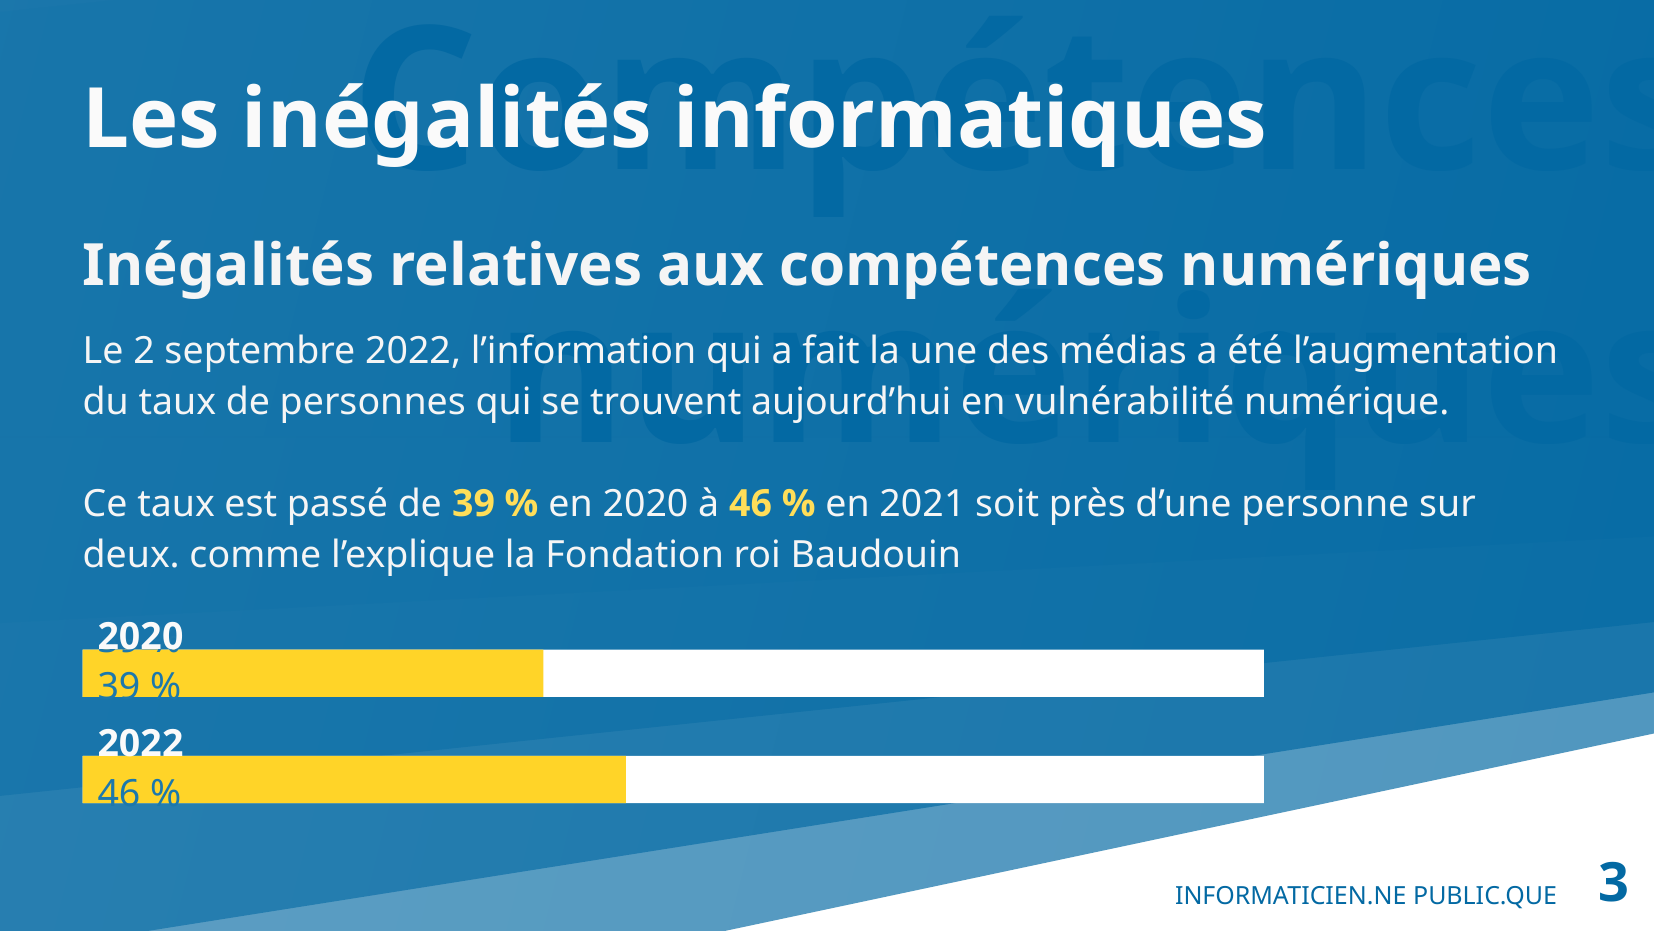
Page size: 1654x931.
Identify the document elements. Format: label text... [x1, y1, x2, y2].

text_box 46 % [82, 768, 532, 815]
title Compétences numériques [212, 0, 1654, 469]
text_box 2022 [82, 708, 532, 768]
title Les inégalités informatiques [82, 0, 1571, 217]
text_box 39 % [82, 662, 532, 708]
text_box 2020 [82, 602, 532, 662]
text_box [532, 755, 1264, 804]
text_box [532, 649, 1264, 697]
text_box Le 2 septembre 2022, l’information qui a fait la une des médias a été l’augmentation du taux de personnes qui se trouvent aujourd’hui en vulnérabilité numérique. Ce taux est passé de 39 % en 2020 à 46 % en 2021 soit près d’une personne sur deux. comme l’explique la Fondation roi Baudouin [82, 335, 1571, 567]
subtitle Inégalités relatives aux compétences numériques [82, 217, 1571, 308]
